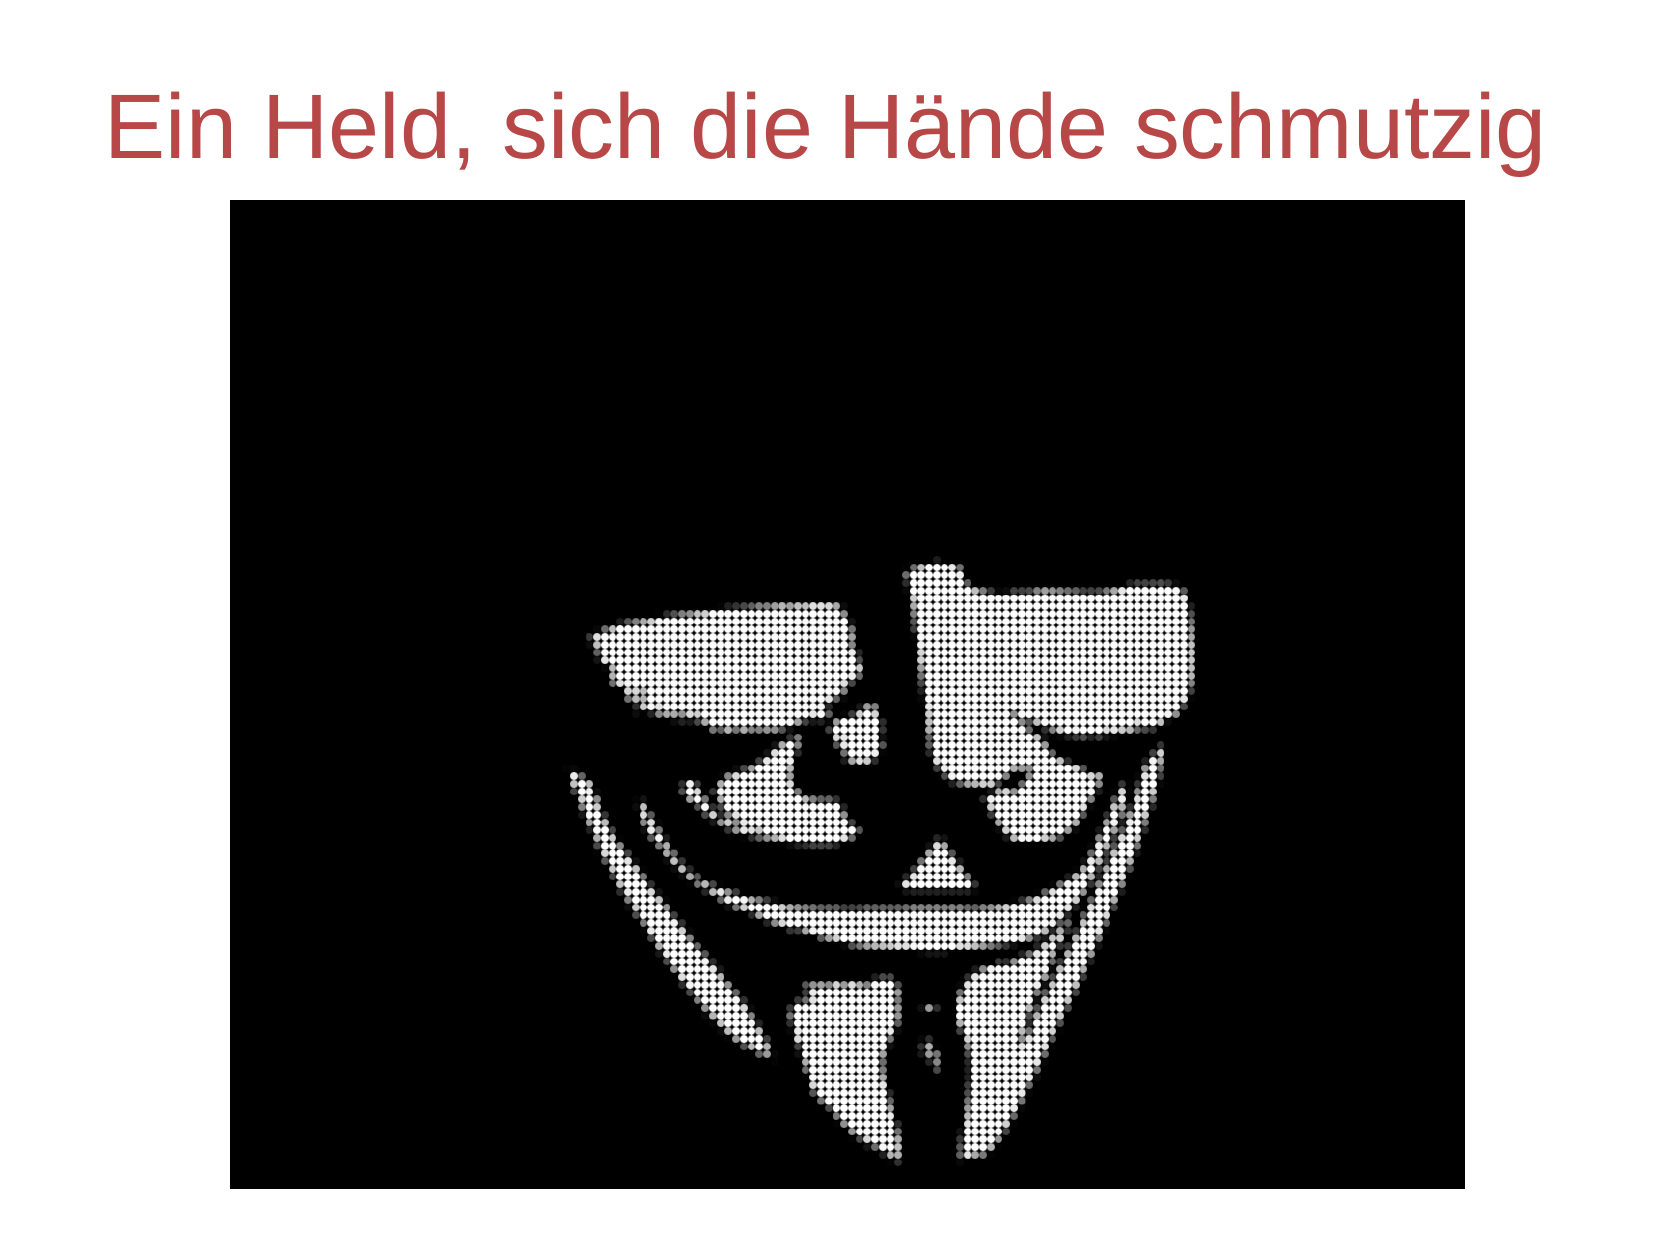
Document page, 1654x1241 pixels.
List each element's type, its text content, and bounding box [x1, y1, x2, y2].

title Ein Held, sich die Hände schmutzig [82, 23, 1571, 231]
picture [230, 200, 1465, 1189]
